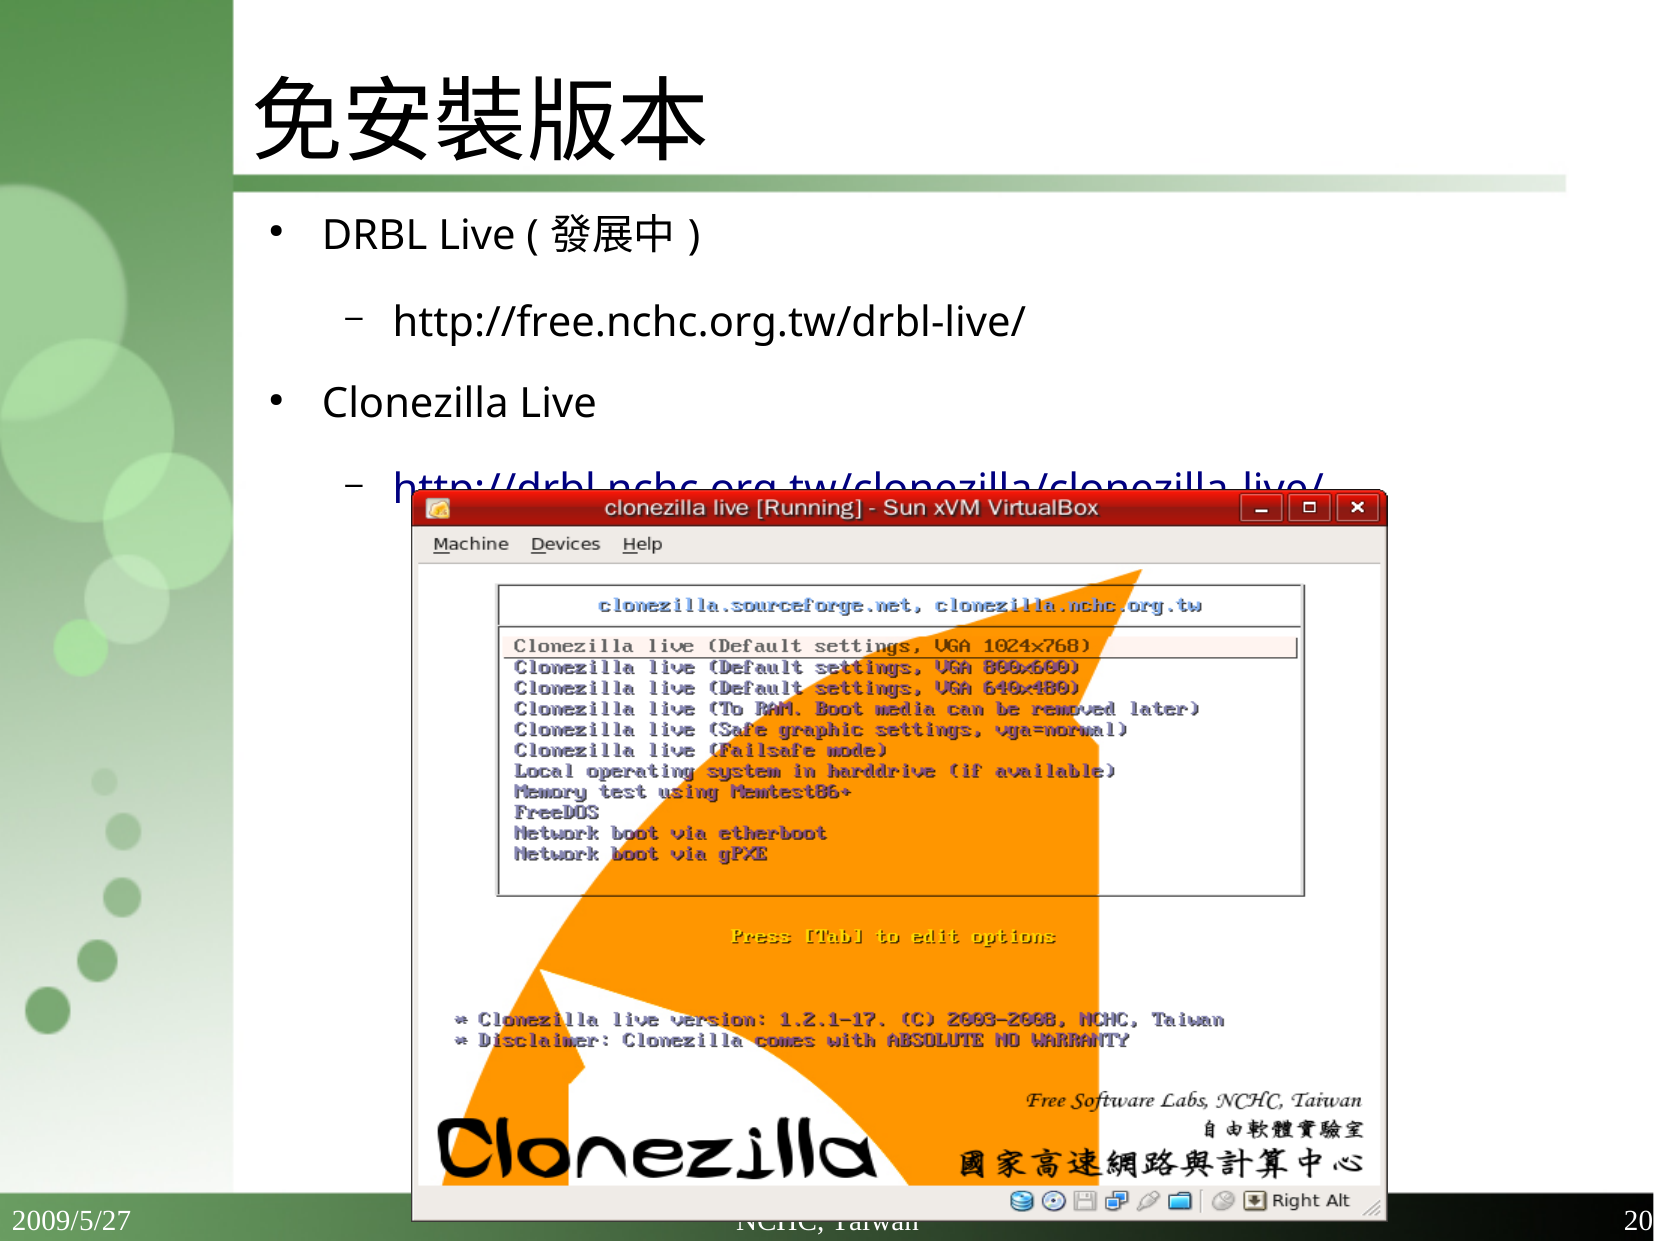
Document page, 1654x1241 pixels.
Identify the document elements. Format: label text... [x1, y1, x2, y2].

title 免安裝版本 [236, 41, 1595, 185]
picture [0, 0, 1654, 1241]
list DRBL Live (發展中) http://free.nchc.org.tw/drbl-live/ Clonezilla Live http://drbl.nchc.org.tw/clonezilla/clonezilla-live/ [236, 193, 1477, 478]
